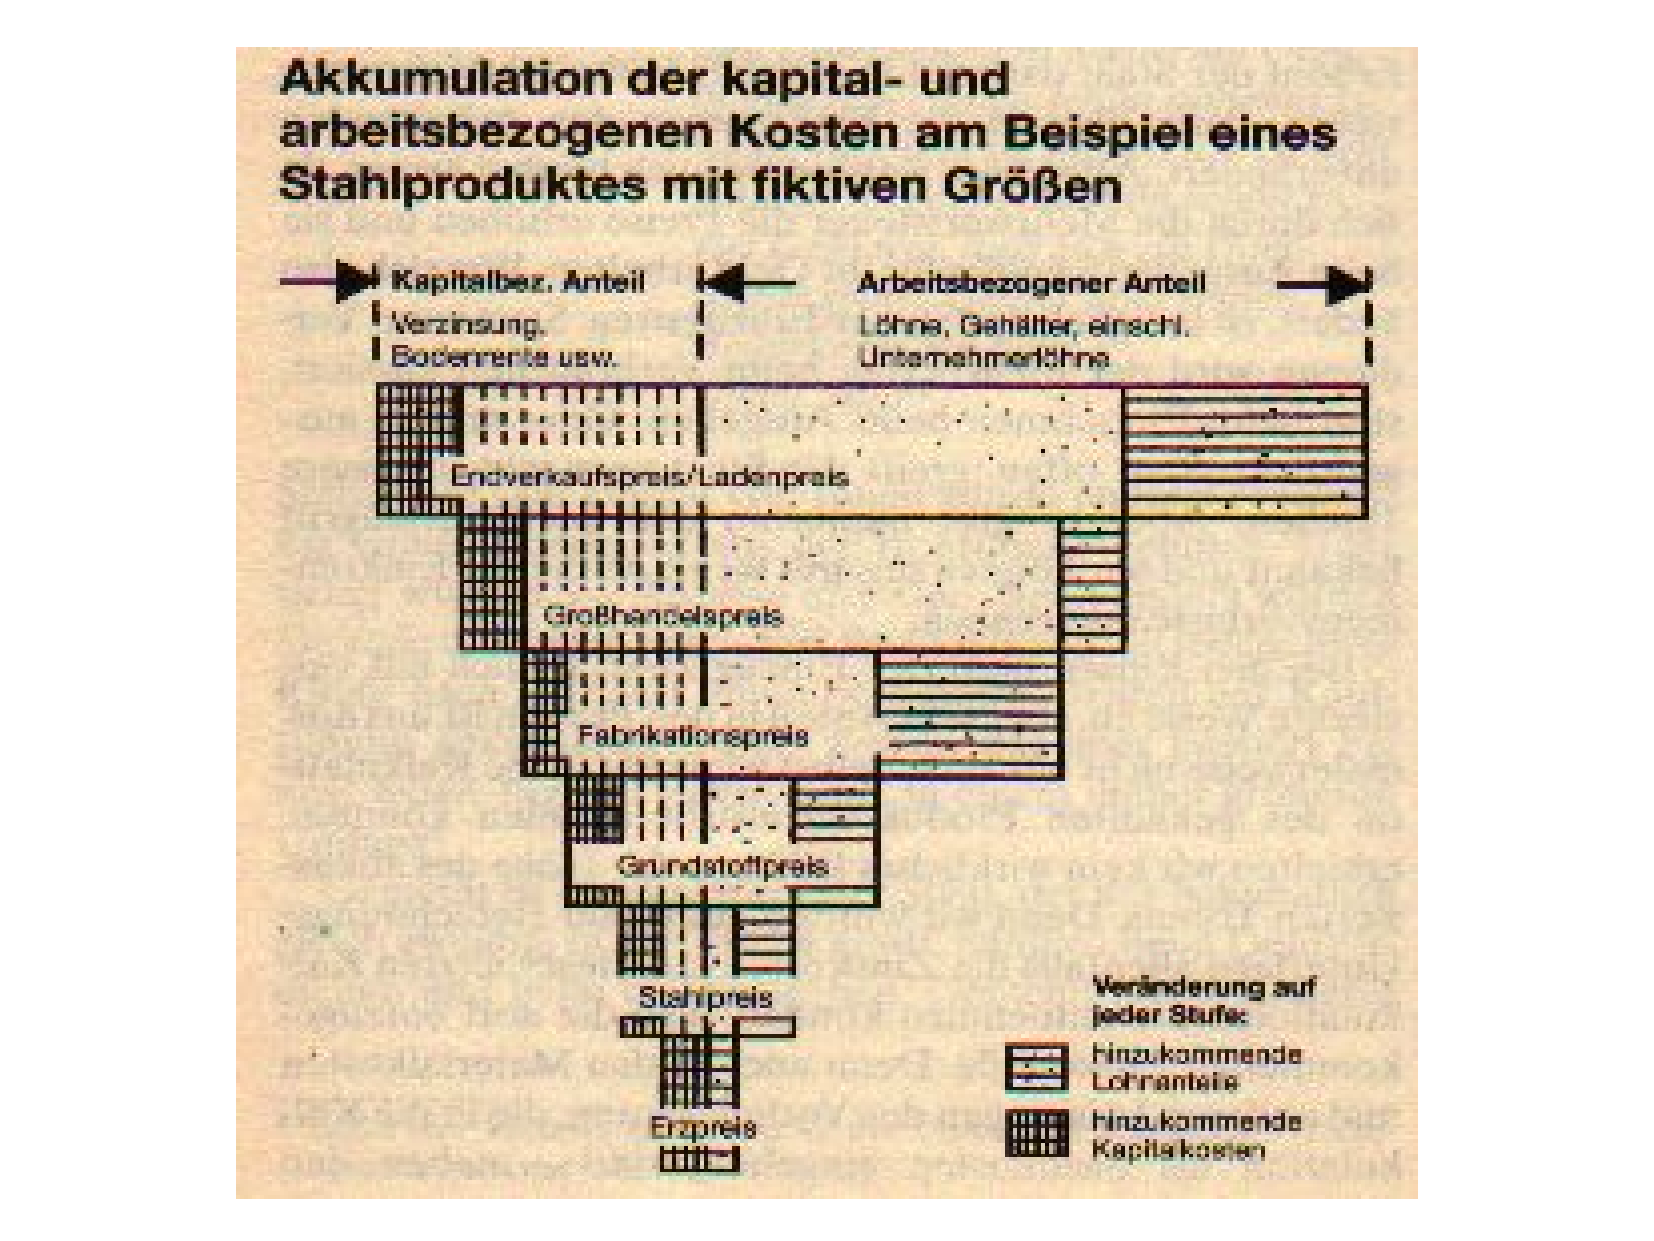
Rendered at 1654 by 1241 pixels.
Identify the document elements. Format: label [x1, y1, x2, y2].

picture [236, 47, 1418, 1199]
